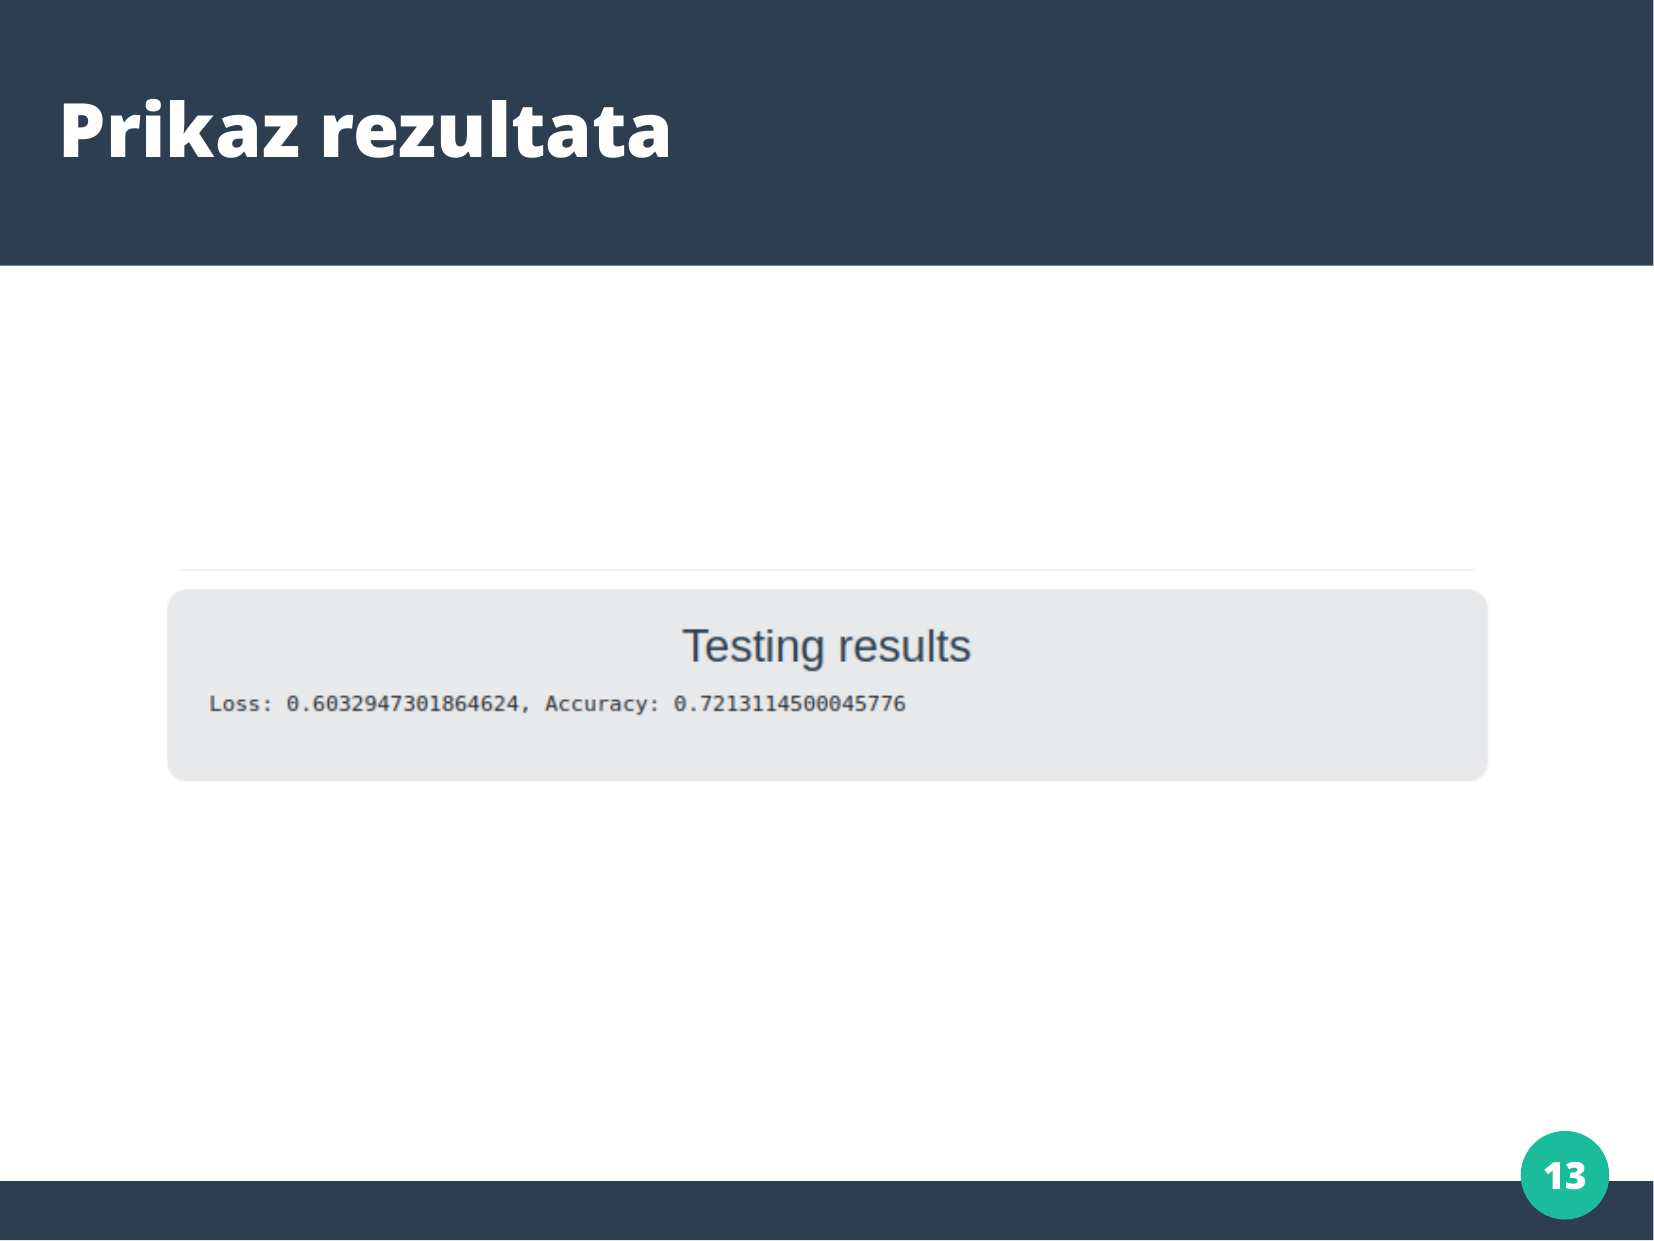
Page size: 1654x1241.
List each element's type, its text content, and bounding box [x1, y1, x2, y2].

title Prikaz rezultata [59, 49, 1595, 207]
picture [60, 569, 1596, 812]
